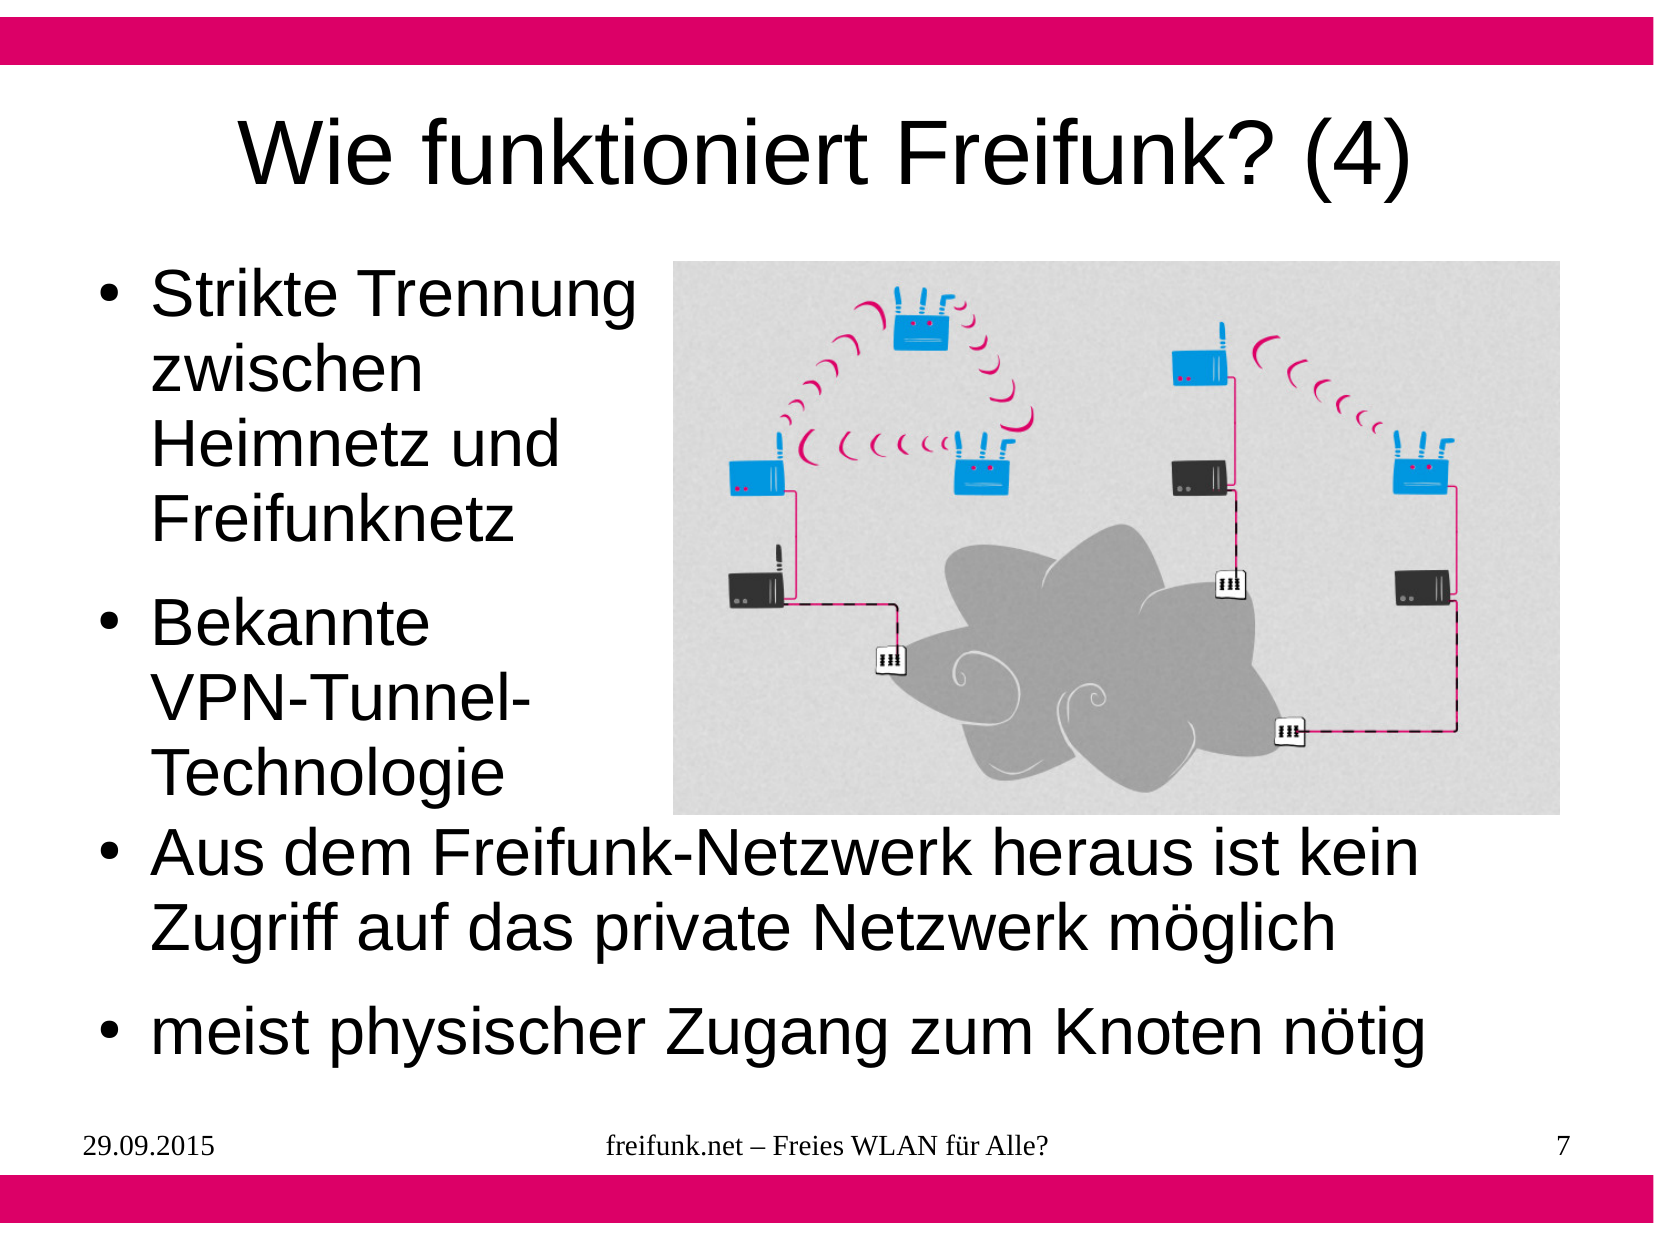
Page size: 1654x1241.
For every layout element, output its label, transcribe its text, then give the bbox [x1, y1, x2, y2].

list Strikte Trennung zwischen Heimnetz und Freifunknetz Bekannte VPN-Tunnel-Technologie [79, 256, 674, 814]
picture [0, 17, 1654, 65]
title Wie funktioniert Freifunk? (4) [82, 65, 1571, 257]
picture [674, 261, 1560, 814]
list Aus dem Freifunk-Netzwerk heraus ist kein Zugriff auf das private Netzwerk möglich meist physischer Zugang zum Knoten nötig [79, 814, 1560, 1075]
picture [0, 1175, 1654, 1223]
